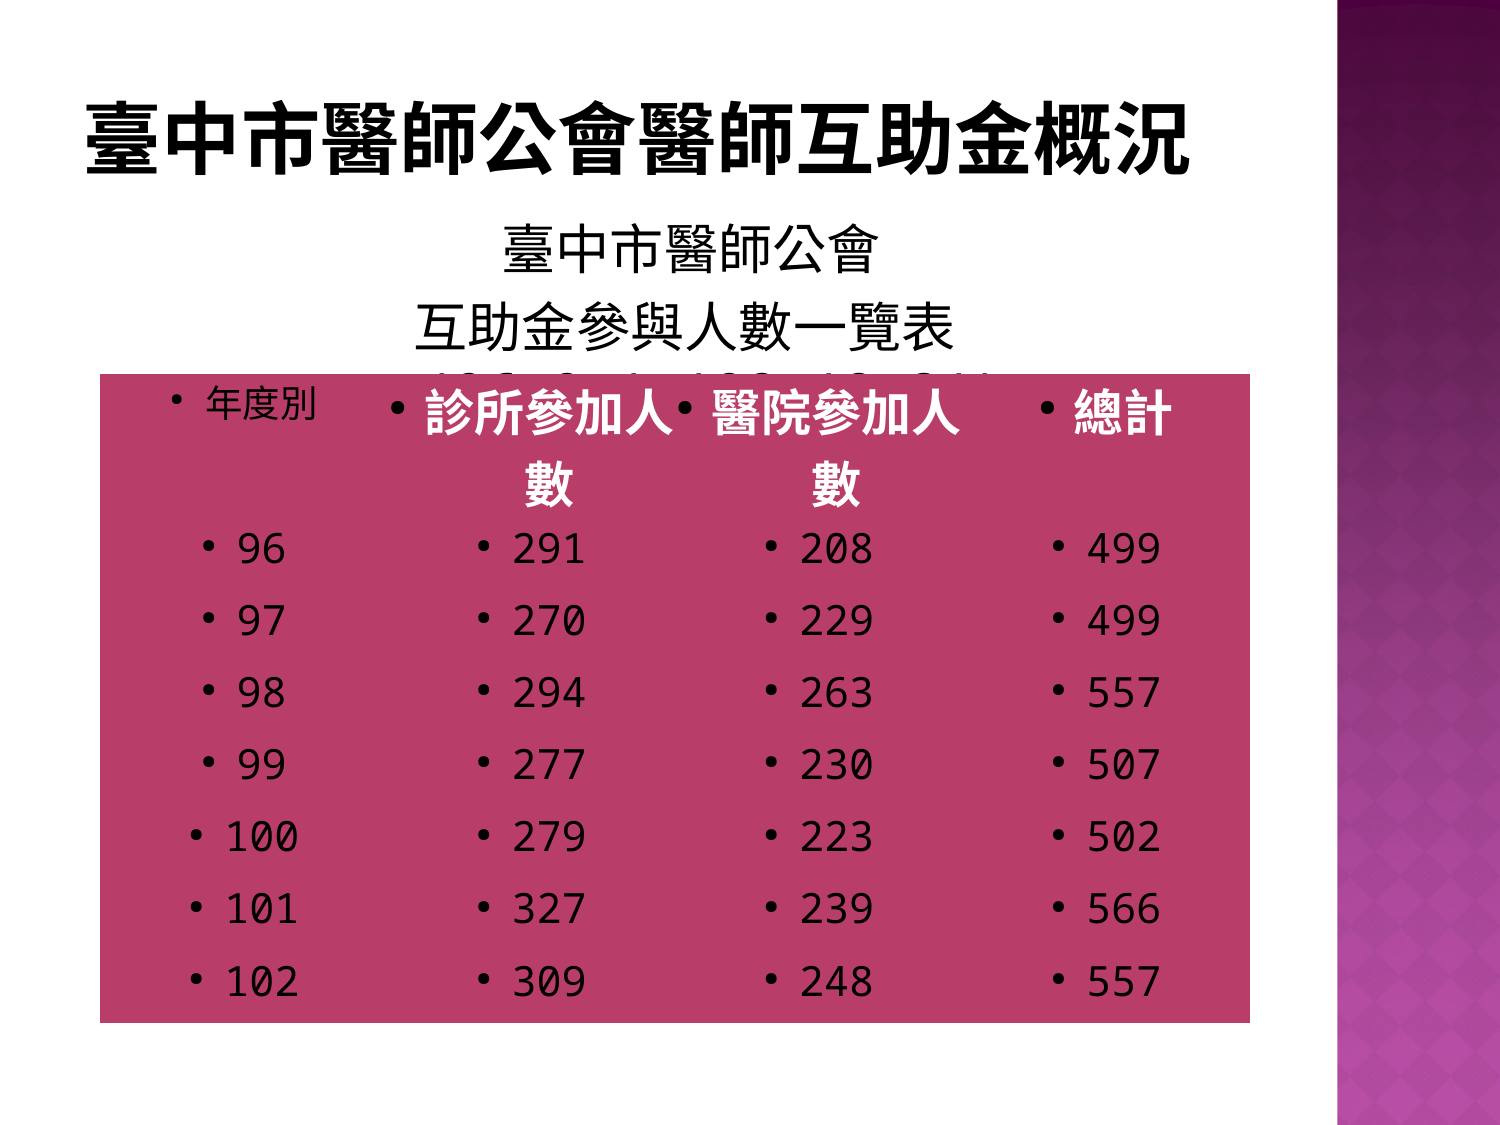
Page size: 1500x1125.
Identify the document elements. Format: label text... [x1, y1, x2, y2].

table_cell 100 [100, 807, 388, 879]
table_cell 557 [963, 663, 1250, 735]
table_cell 277 [388, 735, 675, 807]
table_cell 566 [963, 879, 1250, 951]
table_header 醫院參加人數 [675, 374, 963, 519]
table_cell 101 [100, 879, 388, 951]
table_cell 208 [675, 519, 963, 591]
table_cell 502 [963, 807, 1250, 879]
table_cell 248 [675, 951, 963, 1023]
table_cell 294 [388, 663, 675, 735]
table_header 年度別 [100, 374, 388, 519]
table_cell 97 [100, 591, 388, 663]
list 臺中市醫師公會 互助金參與人數一覽表(96.9.1~102.12.31) [75, 208, 1263, 1059]
table_cell 309 [388, 951, 675, 1023]
table_cell 239 [675, 879, 963, 951]
table_cell 96 [100, 519, 388, 591]
table_cell 291 [388, 519, 675, 591]
table_cell 98 [100, 663, 388, 735]
title 臺中市醫師公會醫師互助金概況 [75, 52, 1263, 185]
table_cell 507 [963, 735, 1250, 807]
table_cell 327 [388, 879, 675, 951]
table_cell 499 [963, 519, 1250, 591]
table_cell 230 [675, 735, 963, 807]
table_cell 99 [100, 735, 388, 807]
table_cell 229 [675, 591, 963, 663]
table_cell 223 [675, 807, 963, 879]
table_cell 263 [675, 663, 963, 735]
table_cell 279 [388, 807, 675, 879]
table_header 總計 [963, 374, 1250, 519]
table_cell 102 [100, 951, 388, 1023]
table_cell 499 [963, 591, 1250, 663]
table_cell 270 [388, 591, 675, 663]
table_header 診所參加人數 [388, 374, 675, 519]
table_cell 557 [963, 951, 1250, 1023]
